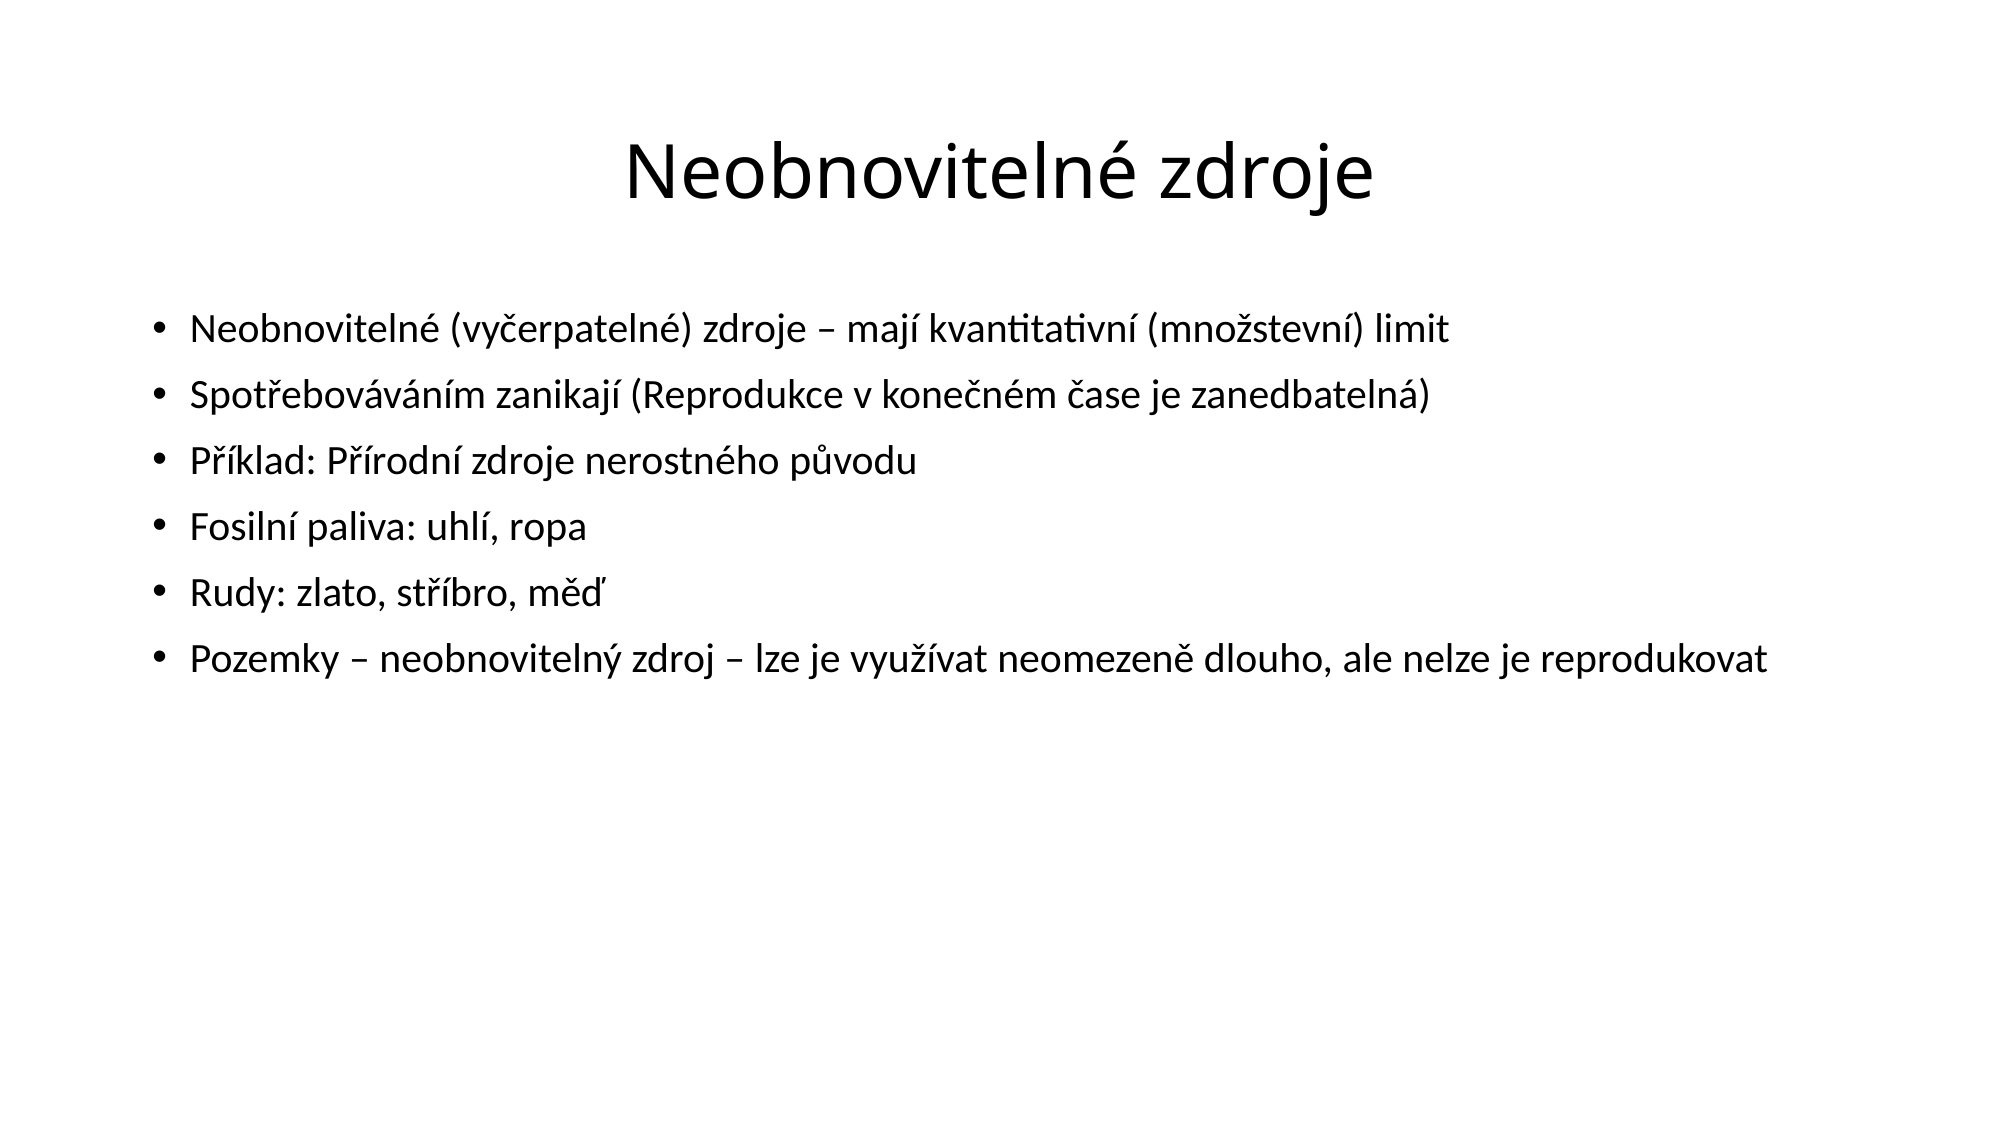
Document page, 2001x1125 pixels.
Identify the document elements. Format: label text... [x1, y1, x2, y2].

title Neobnovitelné zdroje [137, 59, 1863, 278]
list Neobnovitelné (vyčerpatelné) zdroje – mají kvantitativní (množstevní) limit Spotřebováváním zanikají (Reprodukce v konečném čase je zanedbatelná) Příklad: Přírodní zdroje nerostného původu Fosilní paliva: uhlí, ropa Rudy: zlato, stříbro, měď Pozemky – neobnovitelný zdroj – lze je využívat neomezeně dlouho, ale nelze je reprodukovat [137, 299, 1863, 1014]
